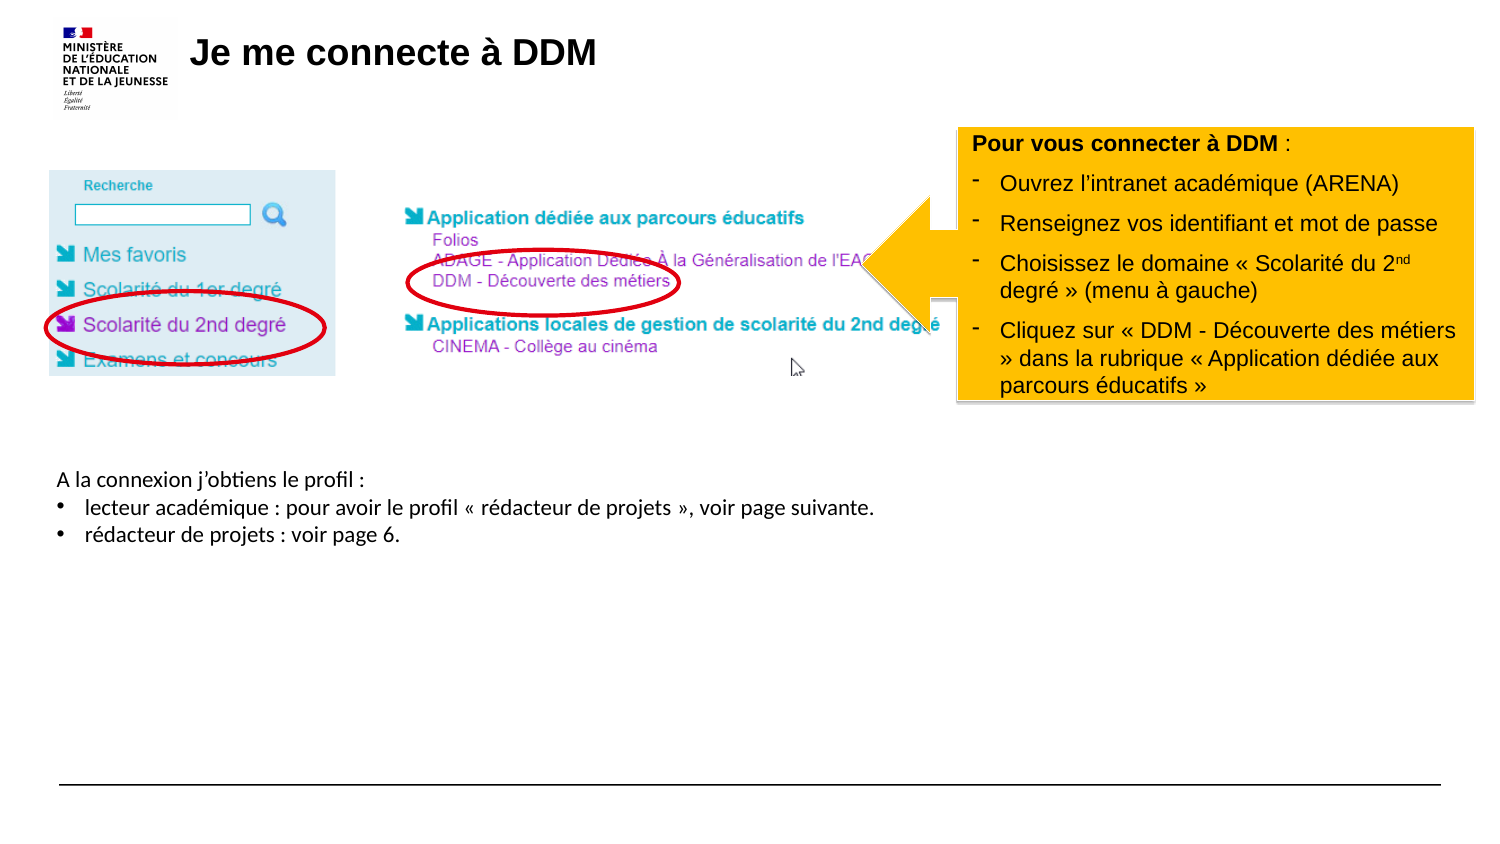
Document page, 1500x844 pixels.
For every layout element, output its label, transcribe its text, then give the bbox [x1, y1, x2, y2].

picture [49, 294, 322, 362]
picture [49, 170, 957, 376]
text_box A la connexion j’obtiens le profil : lecteur académique : pour avoir le profil « rédacteur de projets », voir page suivante. rédacteur de projets : voir page 6. [41, 457, 1248, 555]
text_box Je me connecte à DDM [174, 20, 1341, 81]
text_box Pour vous connecter à DDM : Ouvrez l’intranet académique (ARENA) Renseignez vos identifiant et mot de passe Choisissez le domaine « Scolarité du 2nd degré » (menu à gauche) Cliquez sur « DDM - Découverte des métiers » dans la rubrique « Application dédiée aux parcours éducatifs » [861, 126, 1475, 401]
picture [53, 17, 178, 120]
